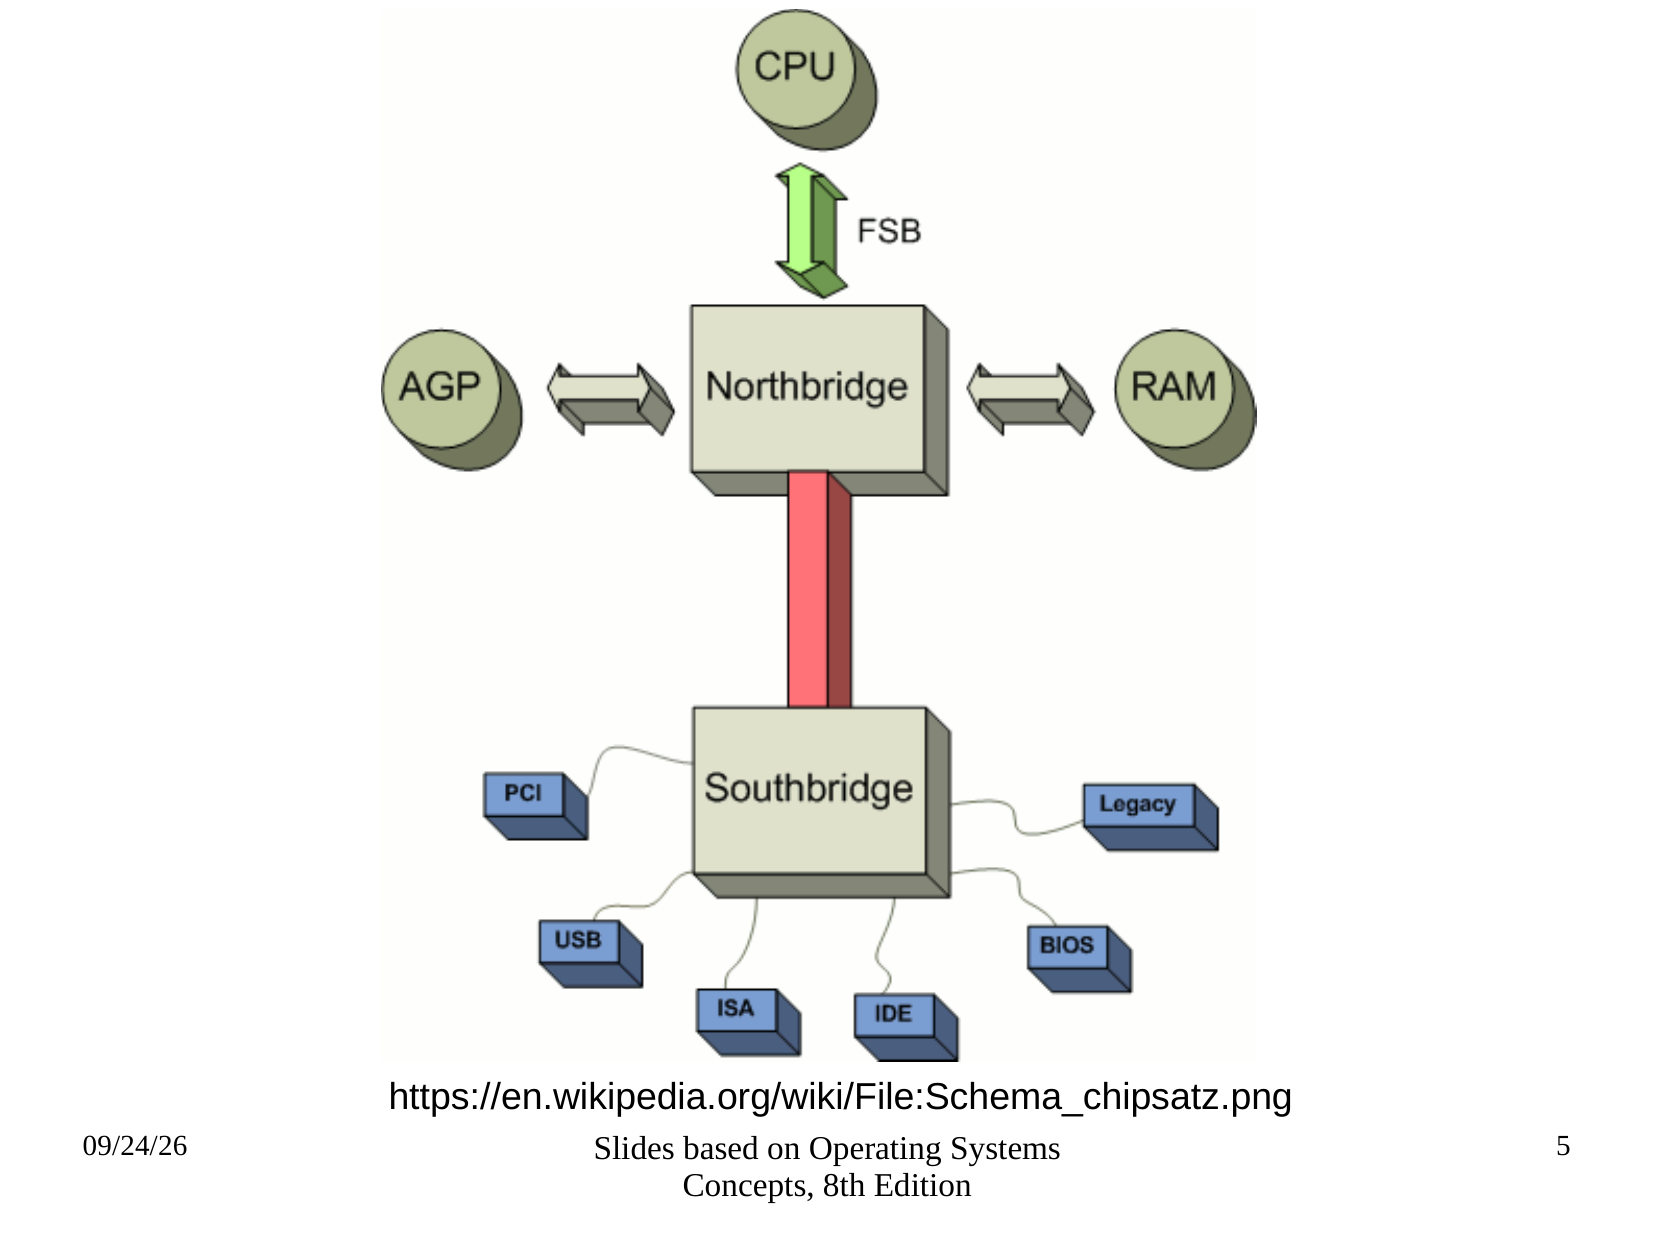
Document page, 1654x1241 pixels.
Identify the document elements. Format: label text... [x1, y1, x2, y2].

text_box https://en.wikipedia.org/wiki/File:Schema_chipsatz.png [373, 1068, 1311, 1126]
picture [381, 9, 1257, 1062]
